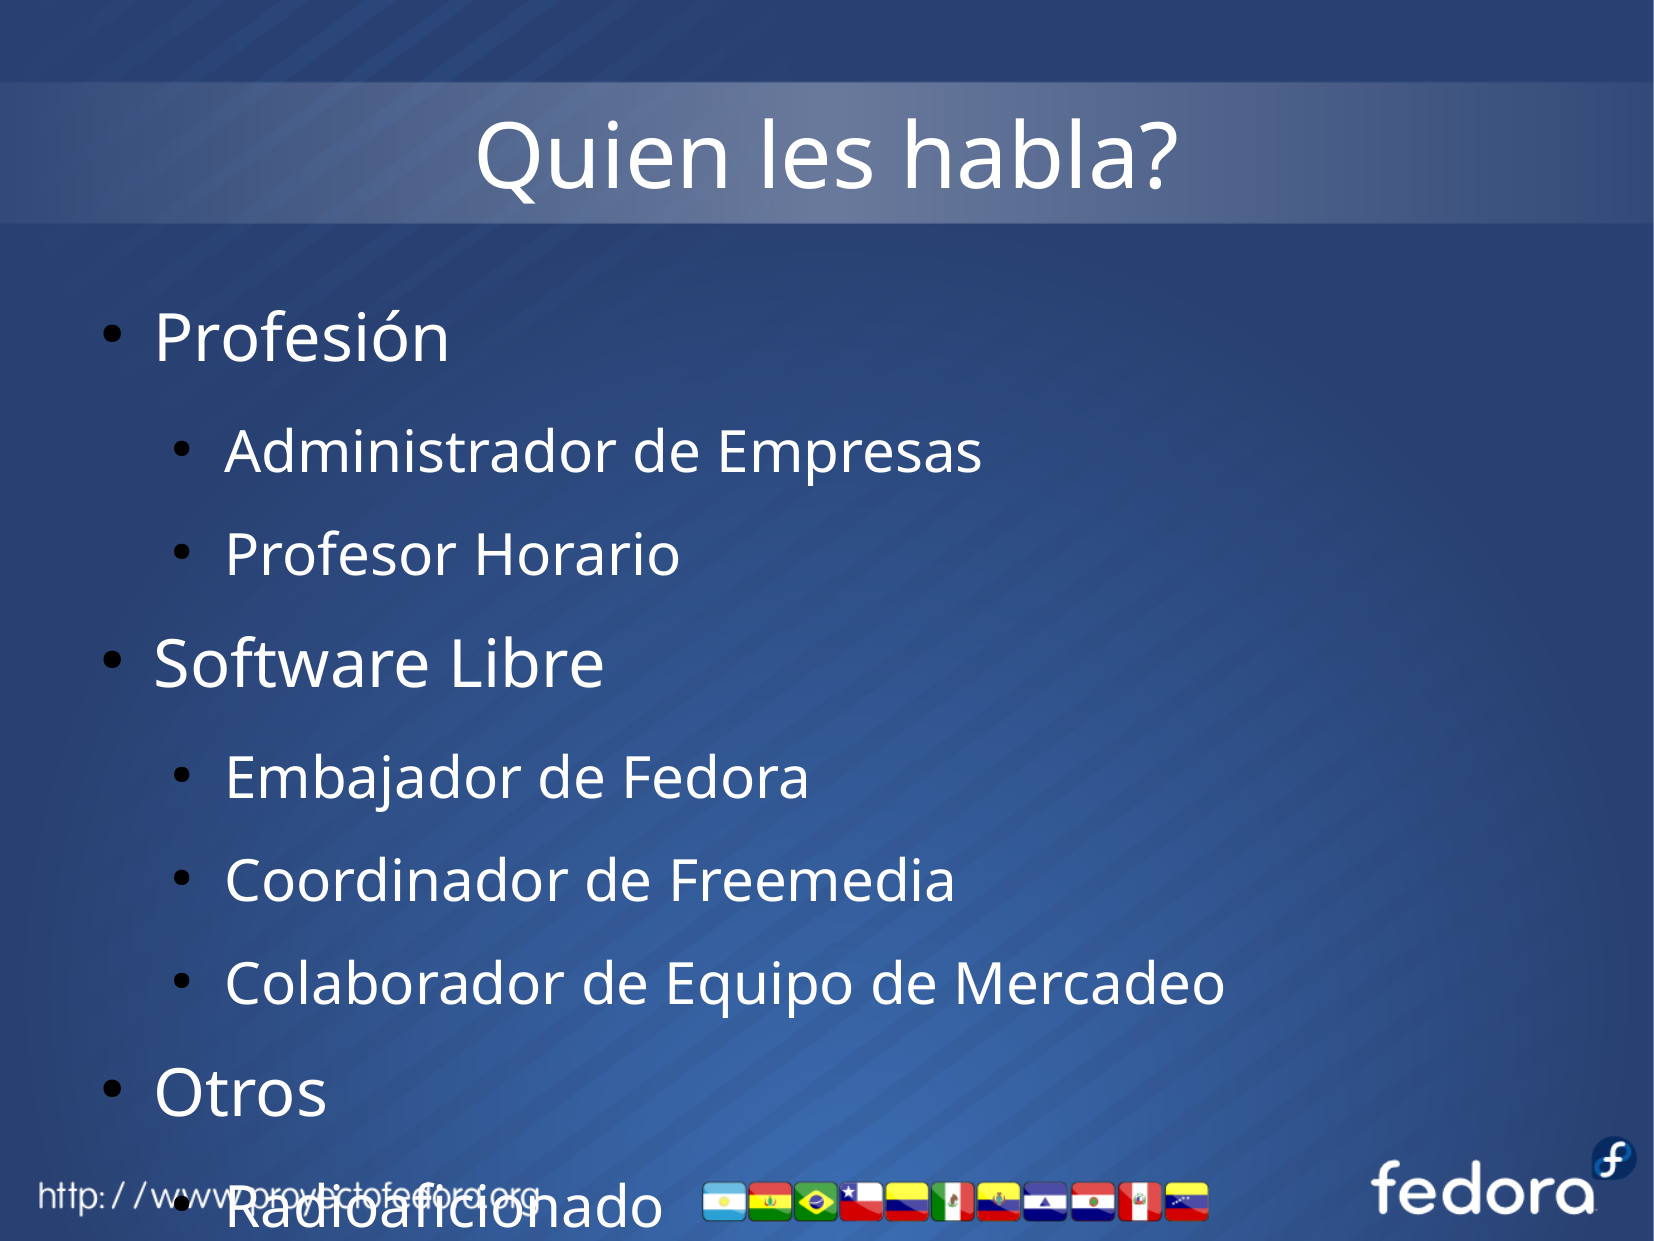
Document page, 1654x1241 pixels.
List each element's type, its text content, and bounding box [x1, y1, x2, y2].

list Profesión Administrador de Empresas Profesor Horario Software Libre Embajador de Fedora Coordinador de Freemedia Colaborador de Equipo de Mercadeo Otros Radioaficionado [82, 290, 1571, 1113]
title Quien les habla? [82, 49, 1571, 257]
picture [0, 0, 1654, 1241]
